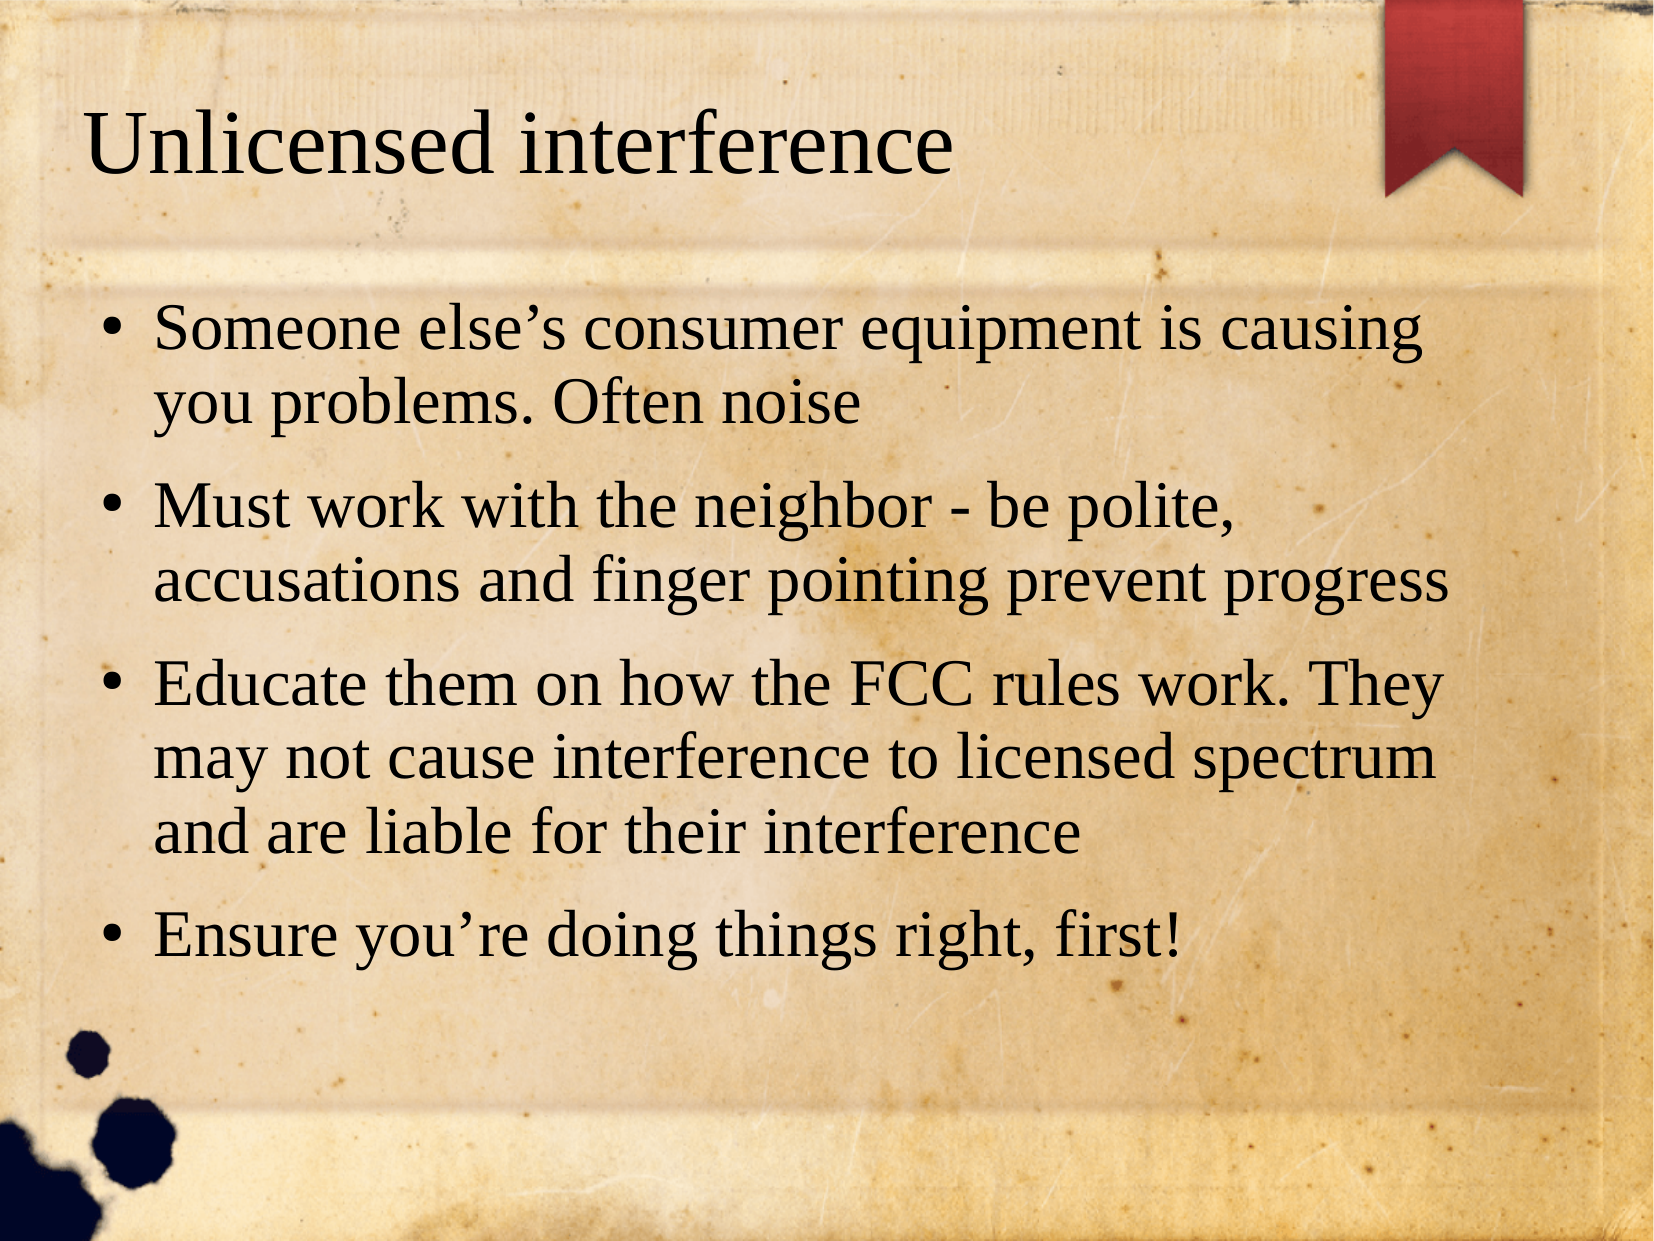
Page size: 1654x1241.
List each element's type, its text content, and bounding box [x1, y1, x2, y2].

list Someone else’s consumer equipment is causing you problems. Often noise Must work with the neighbor - be polite, accusations and finger pointing prevent progress Educate them on how the FCC rules work. They may not cause interference to licensed spectrum and are liable for their interference Ensure you’re doing things right, first! [82, 290, 1538, 1010]
picture [0, 0, 1654, 1241]
title Unlicensed interference [82, 49, 1347, 237]
